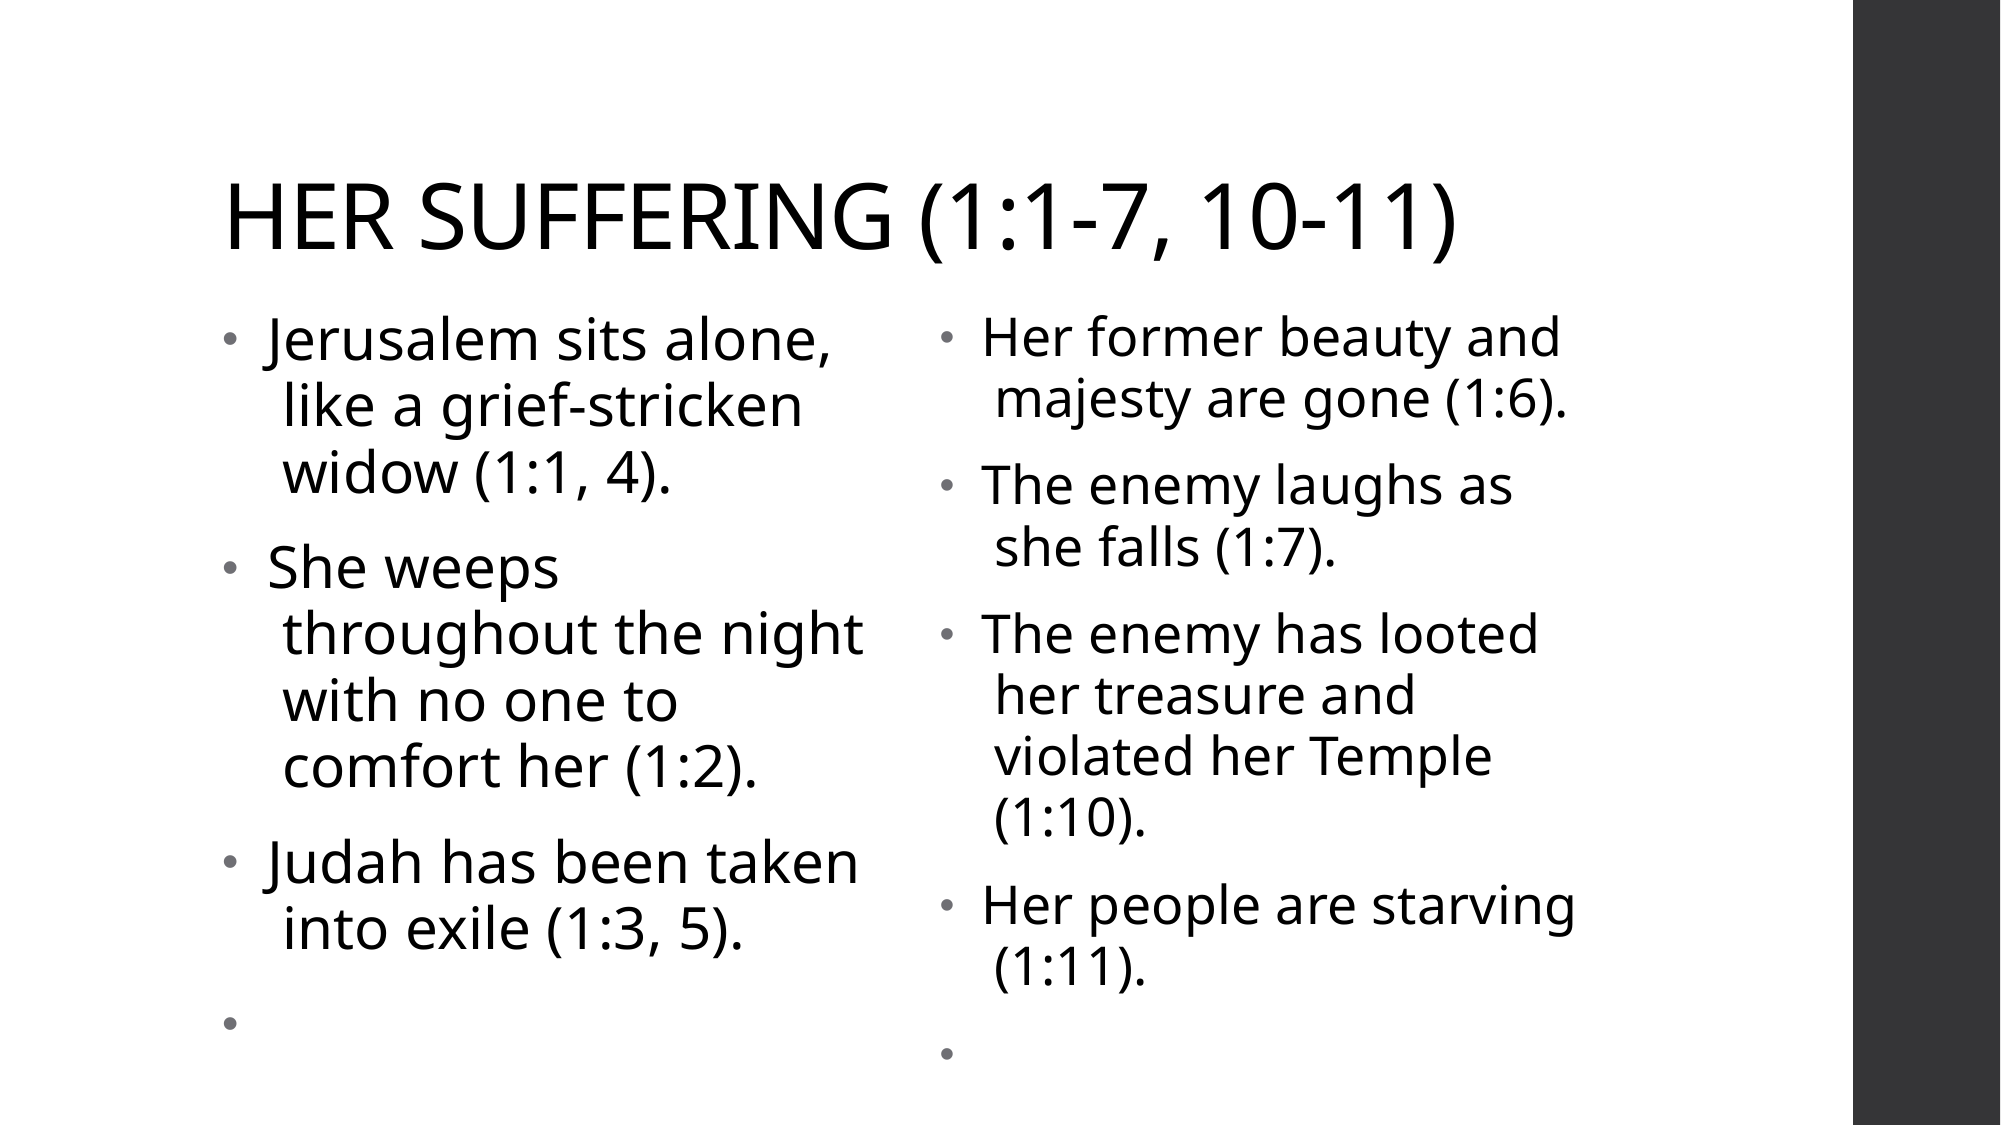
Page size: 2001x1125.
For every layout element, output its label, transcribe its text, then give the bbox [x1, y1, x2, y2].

list Jerusalem sits alone, like a grief-stricken widow (1:1, 4). She weeps throughout the night with no one to comfort her (1:2). Judah has been taken into exile (1:3, 5). [207, 299, 900, 1014]
title HER SUFFERING (1:1-7, 10-11) [206, 60, 1797, 278]
list Her former beauty and majesty are gone (1:6). The enemy laughs as she falls (1:7). The enemy has looted her treasure and violated her Temple (1:10). Her people are starving (1:11). [924, 299, 1617, 1014]
